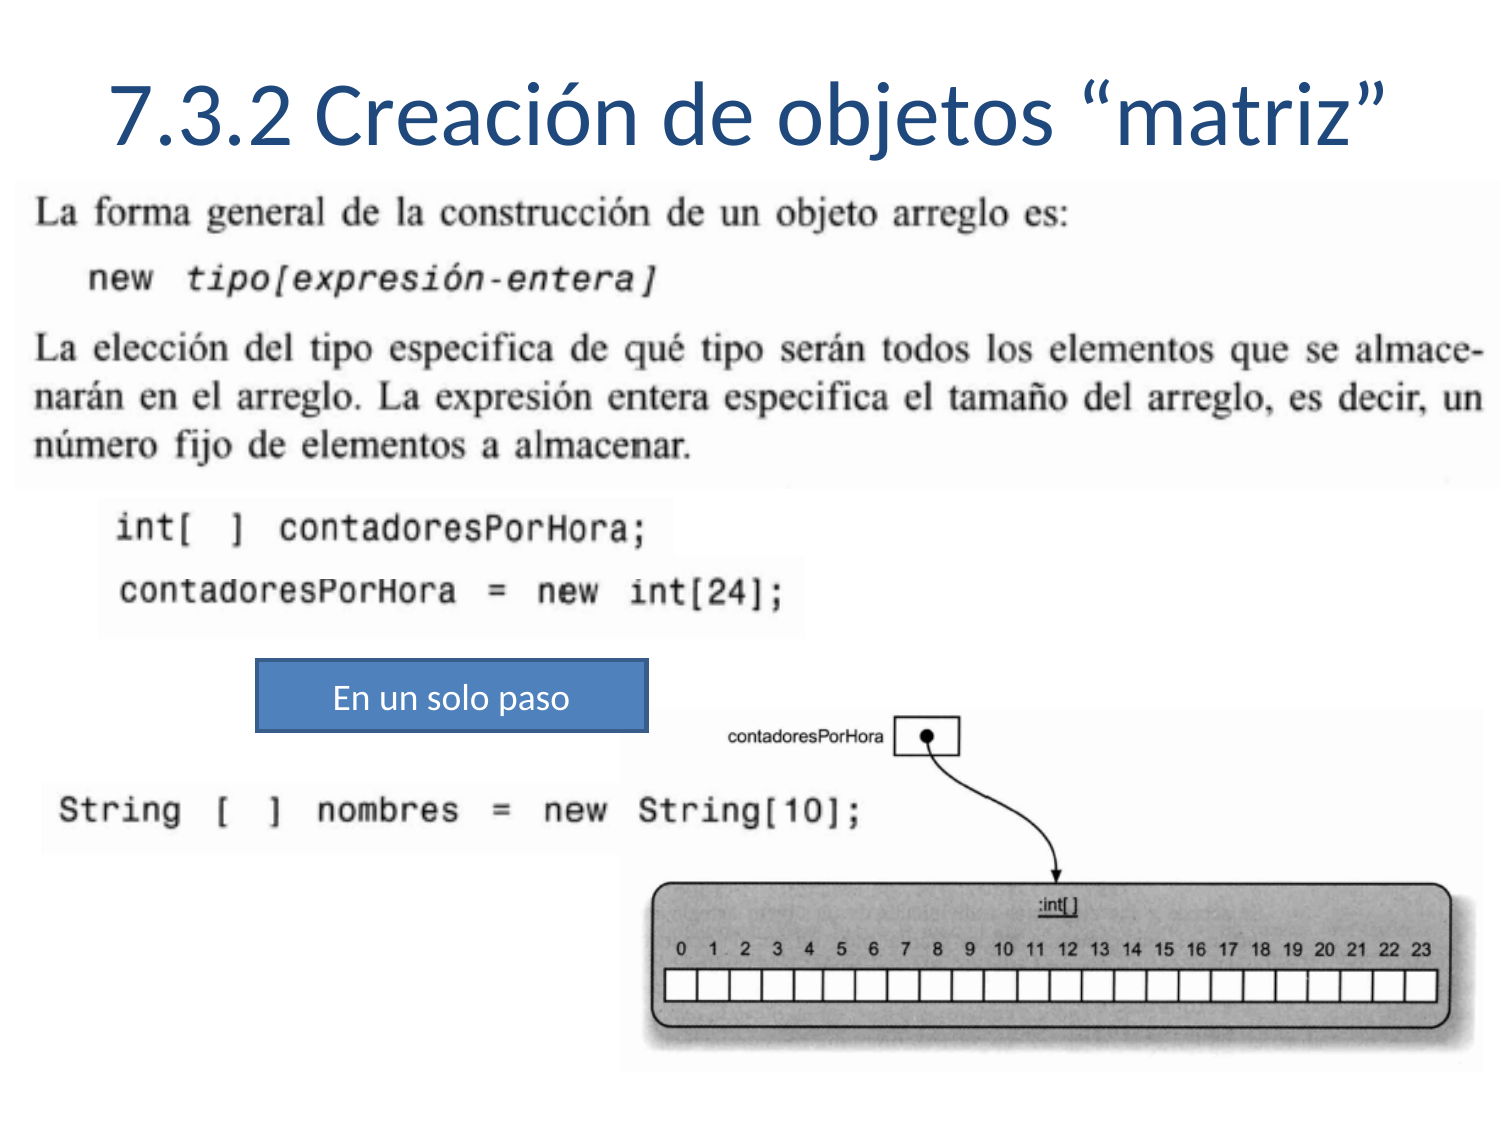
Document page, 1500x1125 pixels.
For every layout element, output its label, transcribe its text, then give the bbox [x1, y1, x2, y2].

text_box En un solo paso [256, 659, 647, 731]
picture [15, 180, 1500, 489]
picture [41, 707, 1483, 1072]
title 7.3.2 Creación de objetos “matriz” [75, 45, 1426, 173]
picture [98, 498, 805, 639]
